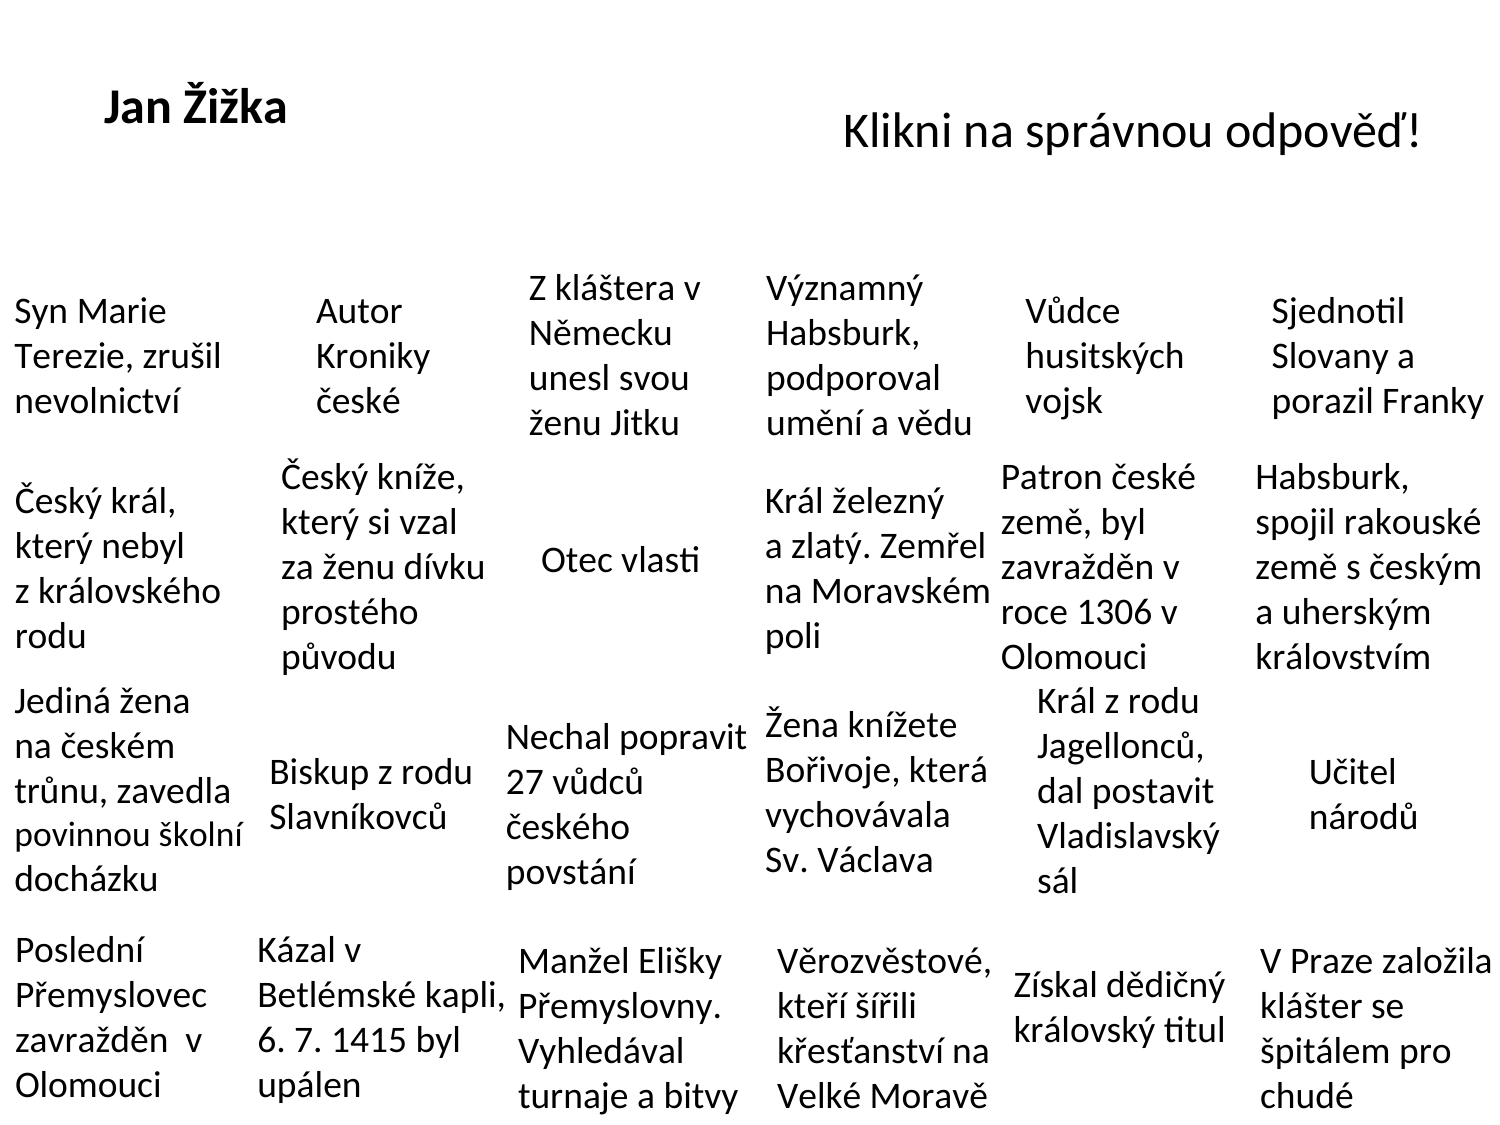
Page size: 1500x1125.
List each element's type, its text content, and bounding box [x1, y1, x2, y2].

table_cell [250, 453, 266, 677]
text_box Významný Habsburk, podporoval umění a vědu [751, 255, 988, 451]
text_box Biskup z rodu Slavníkovců [254, 739, 489, 846]
text_box Získal dědičný královský titul [998, 952, 1237, 1058]
text_box V Praze založila klášter se špitálem pro chudé [1237, 928, 1500, 1124]
table_cell [750, 901, 1000, 1125]
text_box Král železný a zlatý. Zemřel na Moravském poli [749, 467, 985, 664]
table_cell [1000, 901, 1250, 952]
table_cell [500, 901, 750, 928]
text_box Vůdce husitských vojsk [1010, 278, 1200, 430]
table_cell [259, 677, 500, 901]
table_cell [750, 664, 985, 677]
table_cell [1212, 453, 1240, 677]
text_box Z kláštera v Německu unesl svou ženu Jitku [514, 255, 725, 451]
text_box Poslední Přemyslovec zavražděn v Olomouci [0, 916, 232, 1125]
text_box Patron české země, byl zavražděn v roce 1306 v Olomouci [985, 444, 1212, 685]
table_cell [750, 677, 1000, 692]
table_cell [0, 907, 250, 1125]
table_cell [250, 1113, 500, 1125]
text_box Syn Marie Terezie, zrušil nevolnictví [0, 278, 237, 430]
text_box Kázal v Betlémské kapli, 6. 7. 1415 byl upálen [242, 916, 522, 1113]
table_header [1000, 229, 1250, 453]
table_cell [750, 453, 985, 467]
text_box Habsburk, spojil rakouské země s českým a uherským královstvím [1240, 444, 1498, 685]
text_box Jan Žižka [89, 66, 304, 142]
text_box Autor Kroniky české [301, 278, 446, 430]
text_box Český král, který nebyl z královského rodu [0, 467, 237, 664]
table_header [1250, 229, 1500, 453]
text_box Jediná žena na českém trůnu, zavedla povinnou školní docházku [0, 668, 259, 907]
table_cell [500, 677, 750, 704]
text_box Otec vlasti [526, 527, 716, 588]
text_box Učitel národů [1294, 739, 1434, 846]
text_box Král z rodu Jagellonců, dal postavit Vladislavský sál [1022, 668, 1235, 910]
text_box Český kníže, který si vzal za ženu dívku prostého původu [266, 444, 501, 685]
table_cell [1000, 1058, 1250, 1125]
table_cell [750, 888, 1000, 901]
text_box Nechal popravit 27 vůdců českého povstání [491, 704, 763, 900]
table_cell [1250, 901, 1500, 928]
text_box Manžel Elišky Přemyslovny. Vyhledával turnaje a bitvy [503, 928, 754, 1124]
text_box Věrozvěstové, kteří šířili křesťanství na Velké Moravě [762, 928, 1008, 1124]
text_box Klikni na správnou odpověď! [828, 90, 1438, 166]
table_cell [501, 453, 750, 677]
table_header [750, 229, 1000, 453]
table_header [0, 229, 250, 453]
table_cell [1235, 677, 1250, 901]
table_cell [500, 1113, 750, 1125]
table_cell [0, 453, 250, 668]
text_box Sjednotil Slovany a porazil Franky [1256, 278, 1500, 430]
table_header [500, 229, 750, 453]
table_cell [1000, 685, 1022, 901]
table_cell [250, 901, 500, 916]
table_cell [1250, 677, 1500, 901]
text_box Žena knížete Bořivoje, která vychovávala Sv. Václava [750, 692, 1004, 888]
table_header [250, 229, 500, 453]
